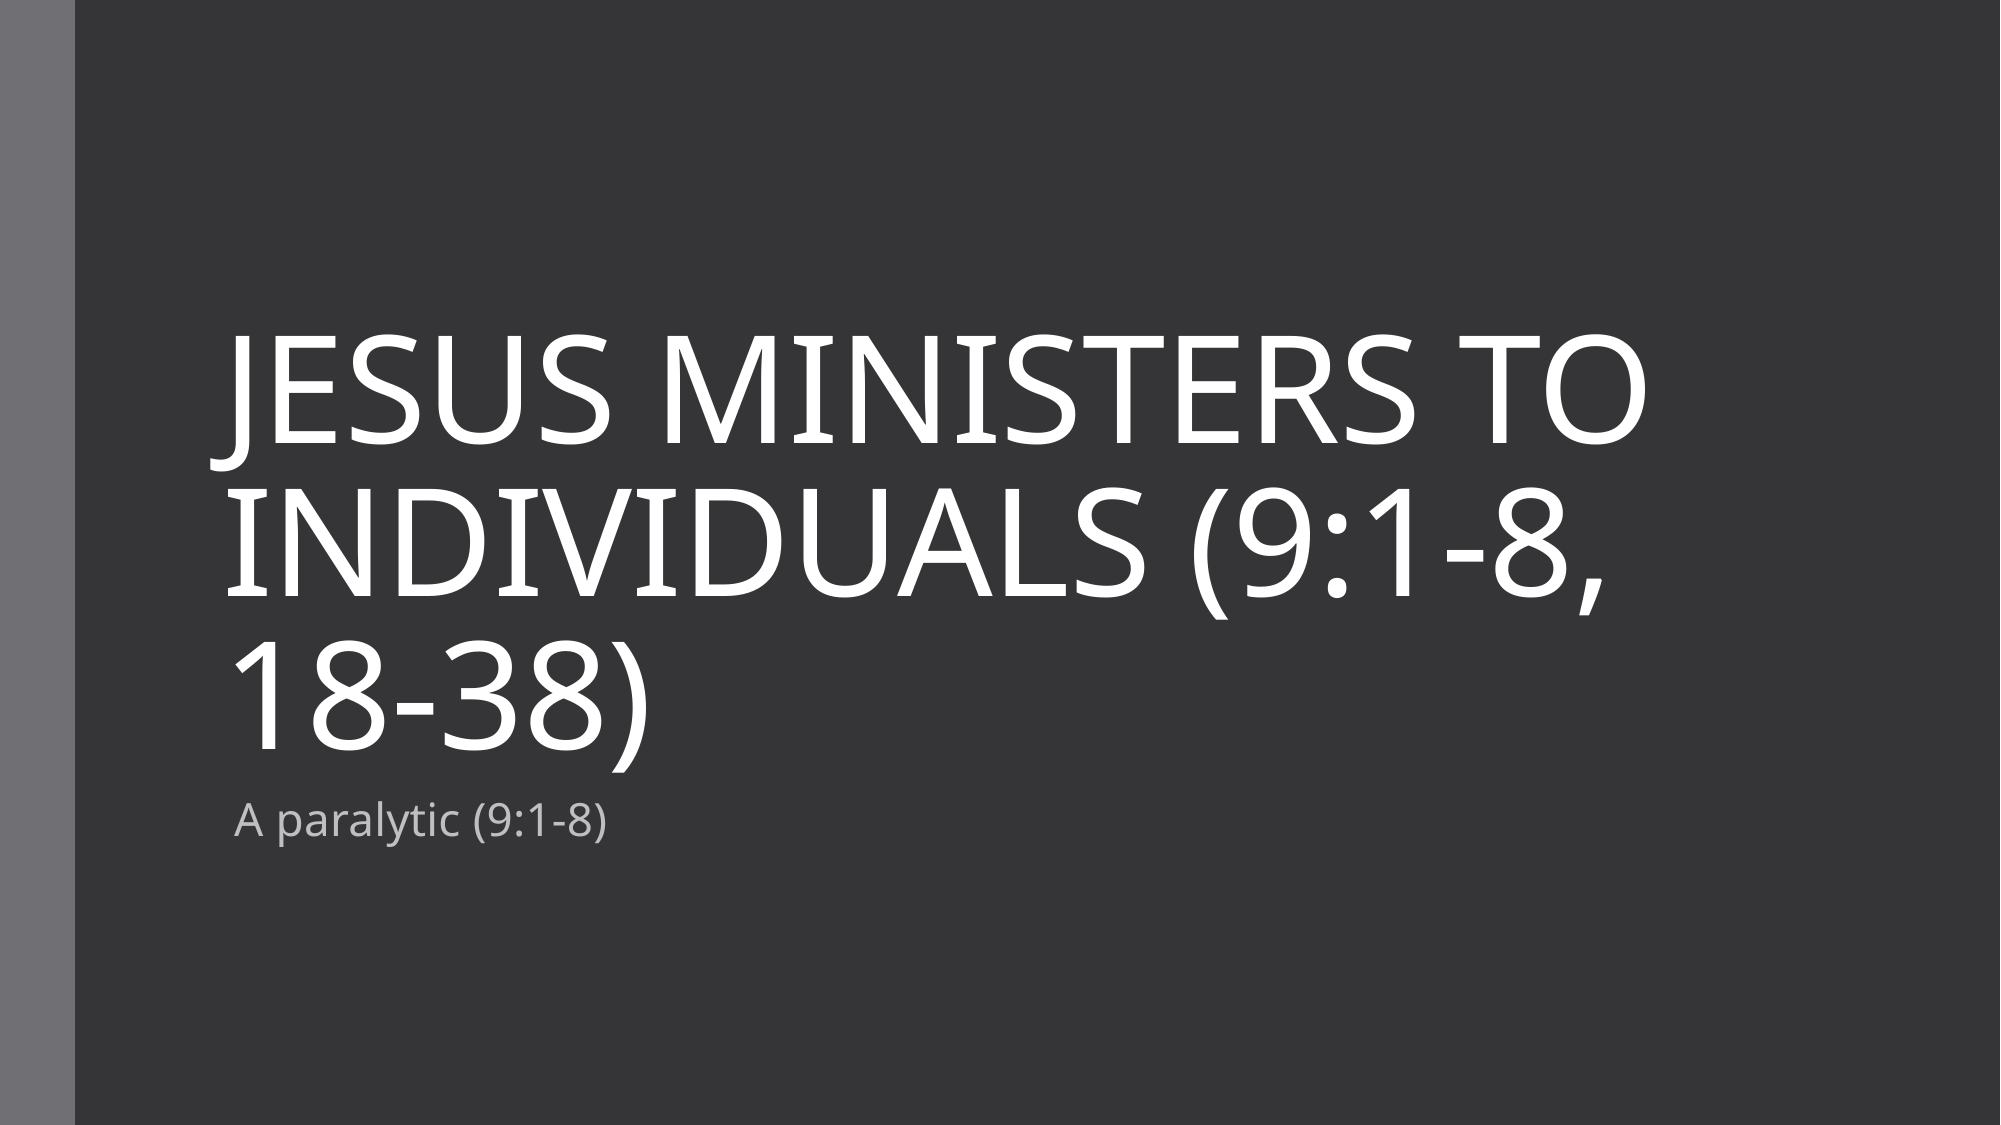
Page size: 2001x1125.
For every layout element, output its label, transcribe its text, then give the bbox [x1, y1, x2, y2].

subtitle A paralytic (9:1-8) [206, 787, 1752, 1066]
title JESUS MINISTERS TO INDIVIDUALS (9:1-8, 18-38) [206, 124, 1752, 787]
